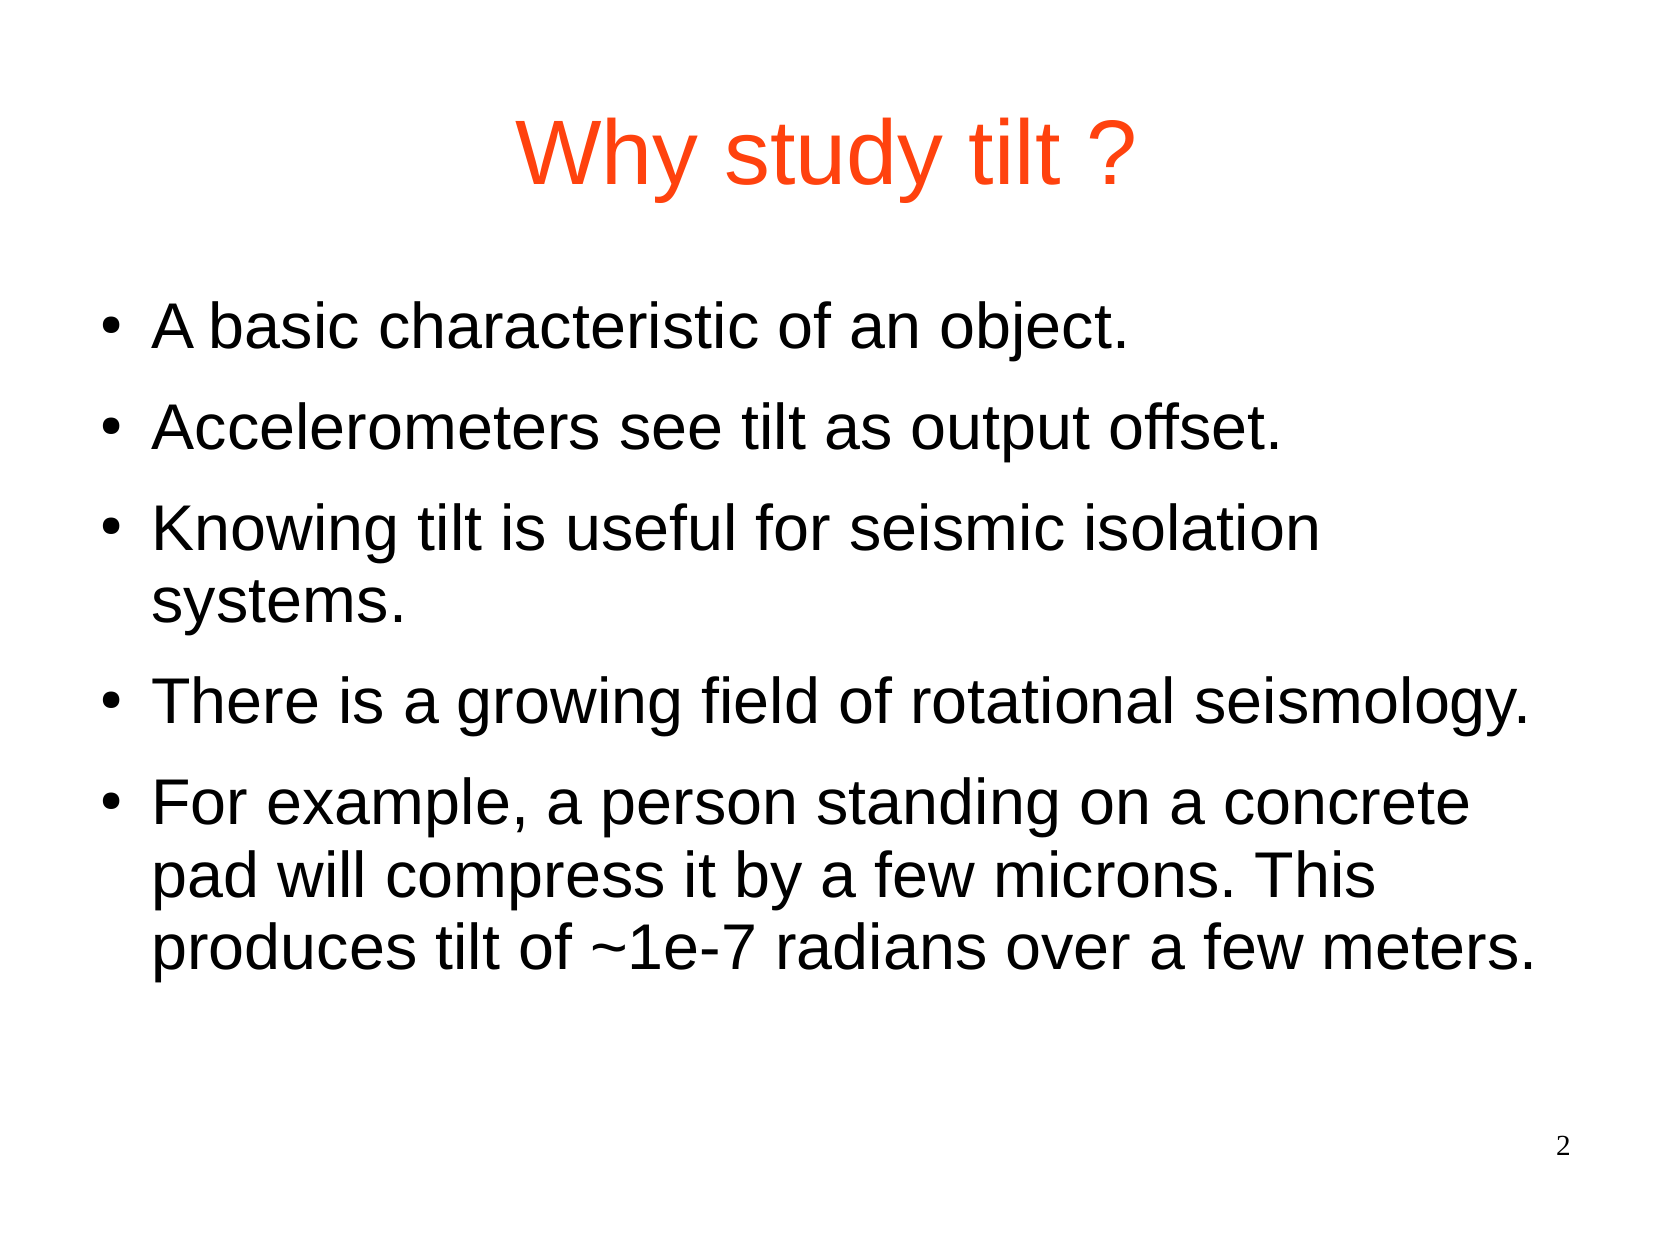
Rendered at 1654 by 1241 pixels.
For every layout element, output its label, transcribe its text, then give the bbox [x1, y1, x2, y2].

title Why study tilt ? [82, 56, 1571, 250]
list A basic characteristic of an object. Accelerometers see tilt as output offset. Knowing tilt is useful for seismic isolation systems. There is a growing field of rotational seismology. For example, a person standing on a concrete pad will compress it by a few microns. This produces tilt of ~1e-7 radians over a few meters. [82, 290, 1571, 1109]
